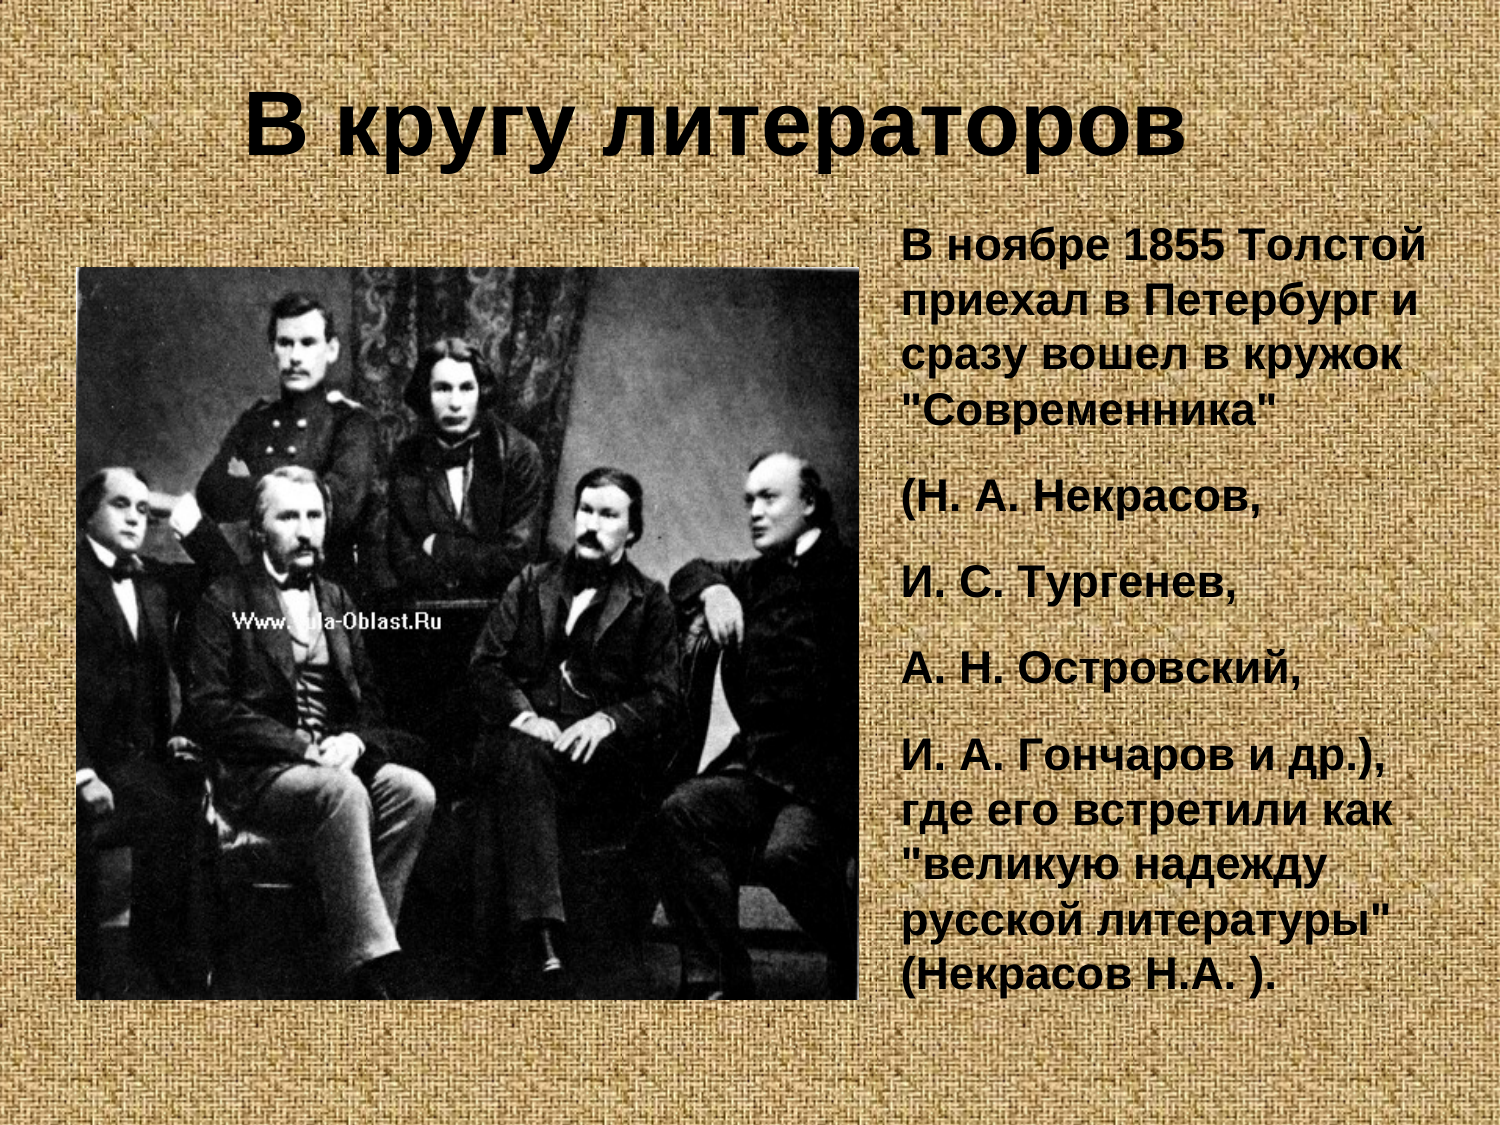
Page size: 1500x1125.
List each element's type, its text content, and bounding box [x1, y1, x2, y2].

title В кругу литераторов [67, 29, 1418, 218]
text_box В ноябре 1855 Толстой приехал в Петербург и сразу вошел в кружок "Современника" (Н. А. Некрасов, И. С. Тургенев, А. Н. Островский, И. А. Гончаров и др.), где его встретили как "великую надежду русской литературы" (Некрасов Н.А. ). [885, 206, 1459, 1007]
picture [0, 0, 1500, 1125]
